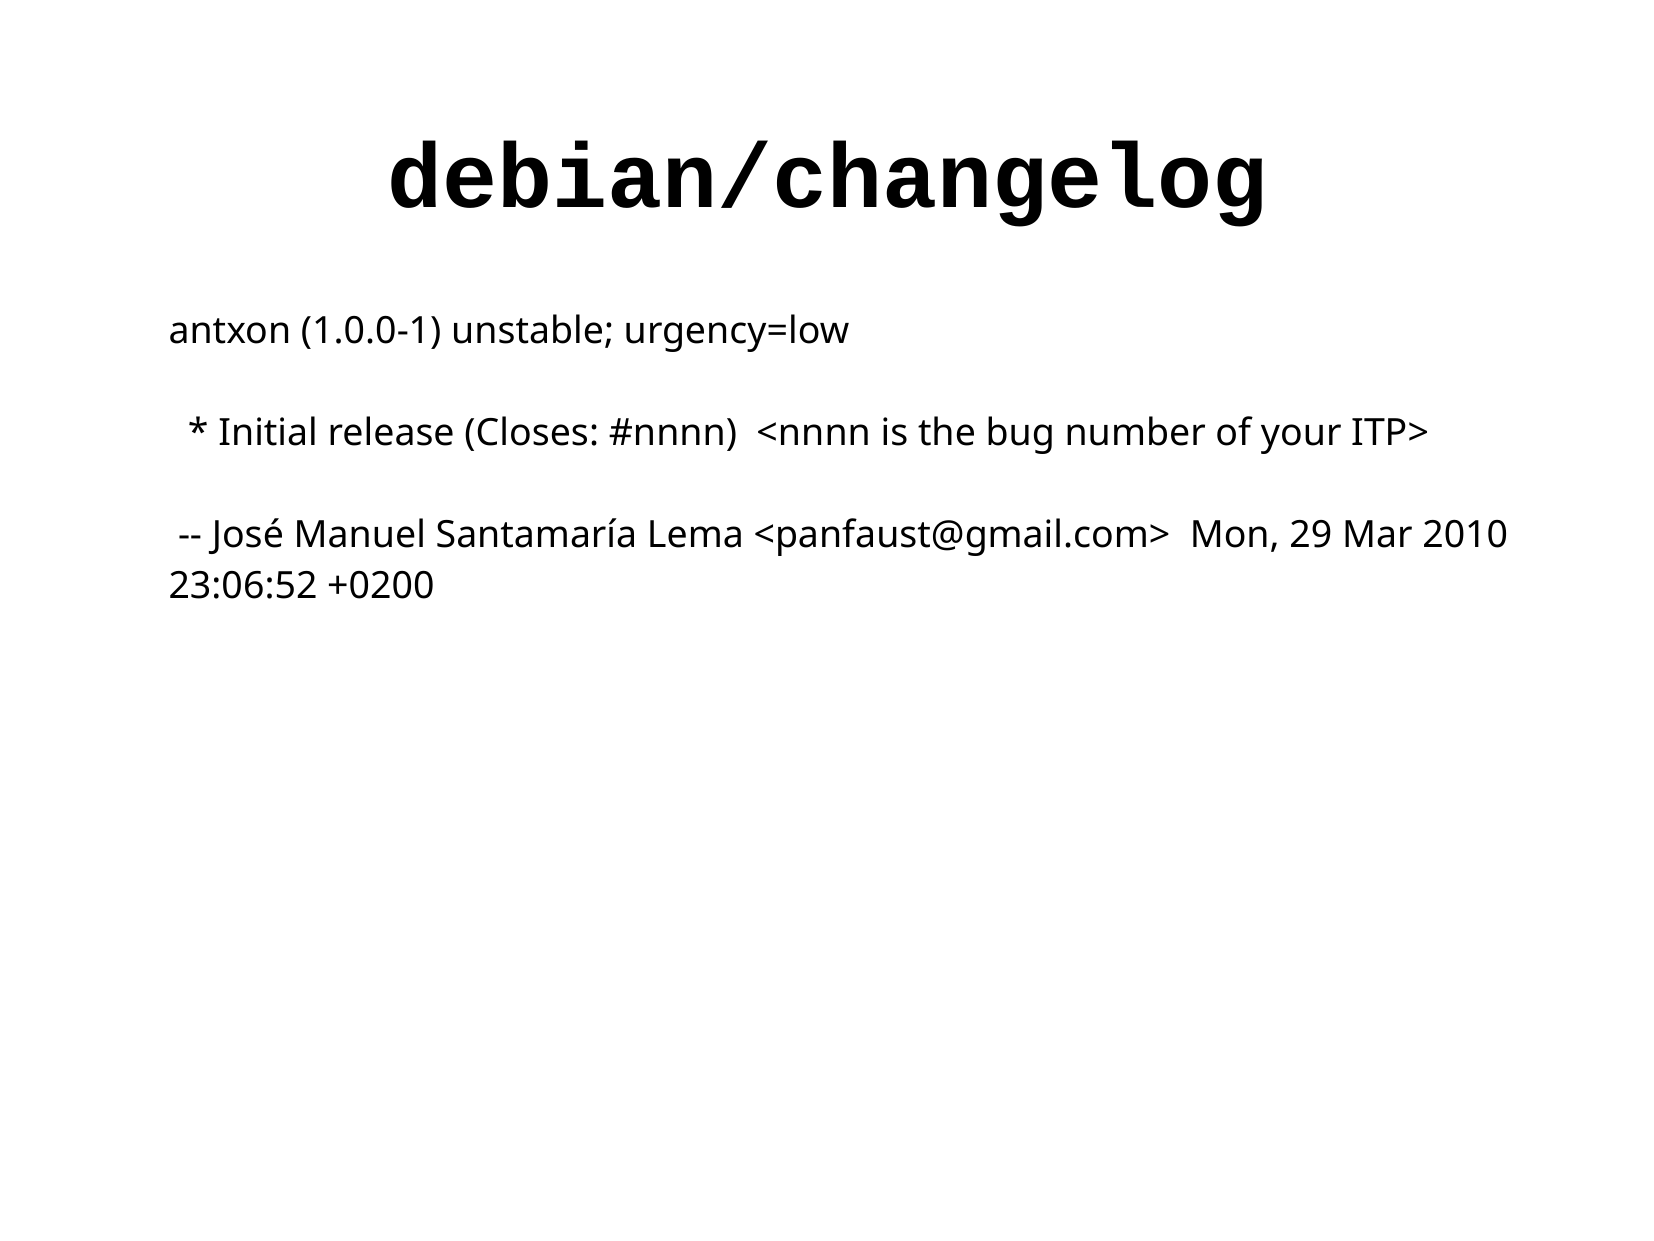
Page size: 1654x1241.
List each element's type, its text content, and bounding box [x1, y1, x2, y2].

title debian/changelog [121, 102, 1534, 296]
list antxon (1.0.0-1) unstable; urgency=low * Initial release (Closes: #nnnn) <nnnn is the bug number of your ITP> -- José Manuel Santamaría Lema <panfaust@gmail.com> Mon, 29 Mar 2010 23:06:52 +0200 [82, 296, 1615, 1146]
